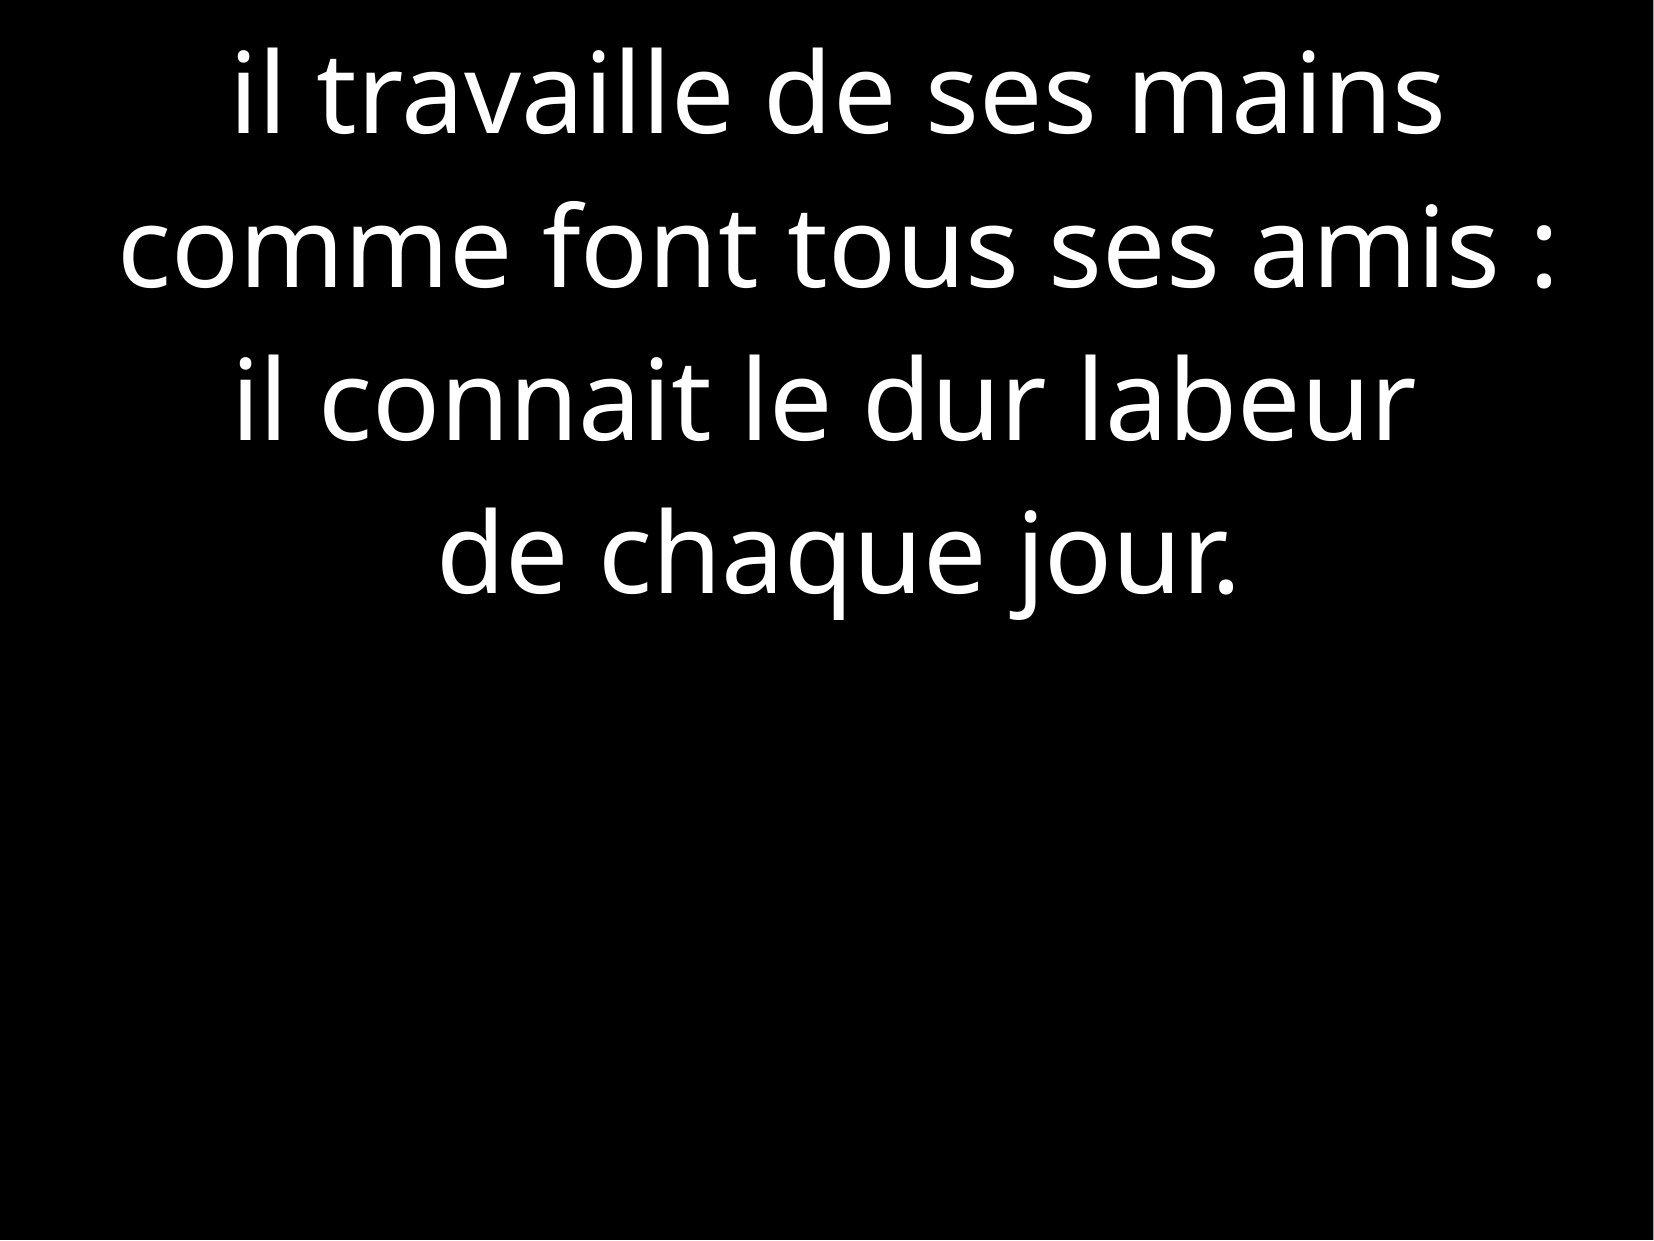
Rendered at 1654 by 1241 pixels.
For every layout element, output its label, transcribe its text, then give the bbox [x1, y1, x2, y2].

list il travaille de ses mains comme font tous ses amis : il connait le dur labeur de chaque jour. [95, 13, 1584, 1103]
